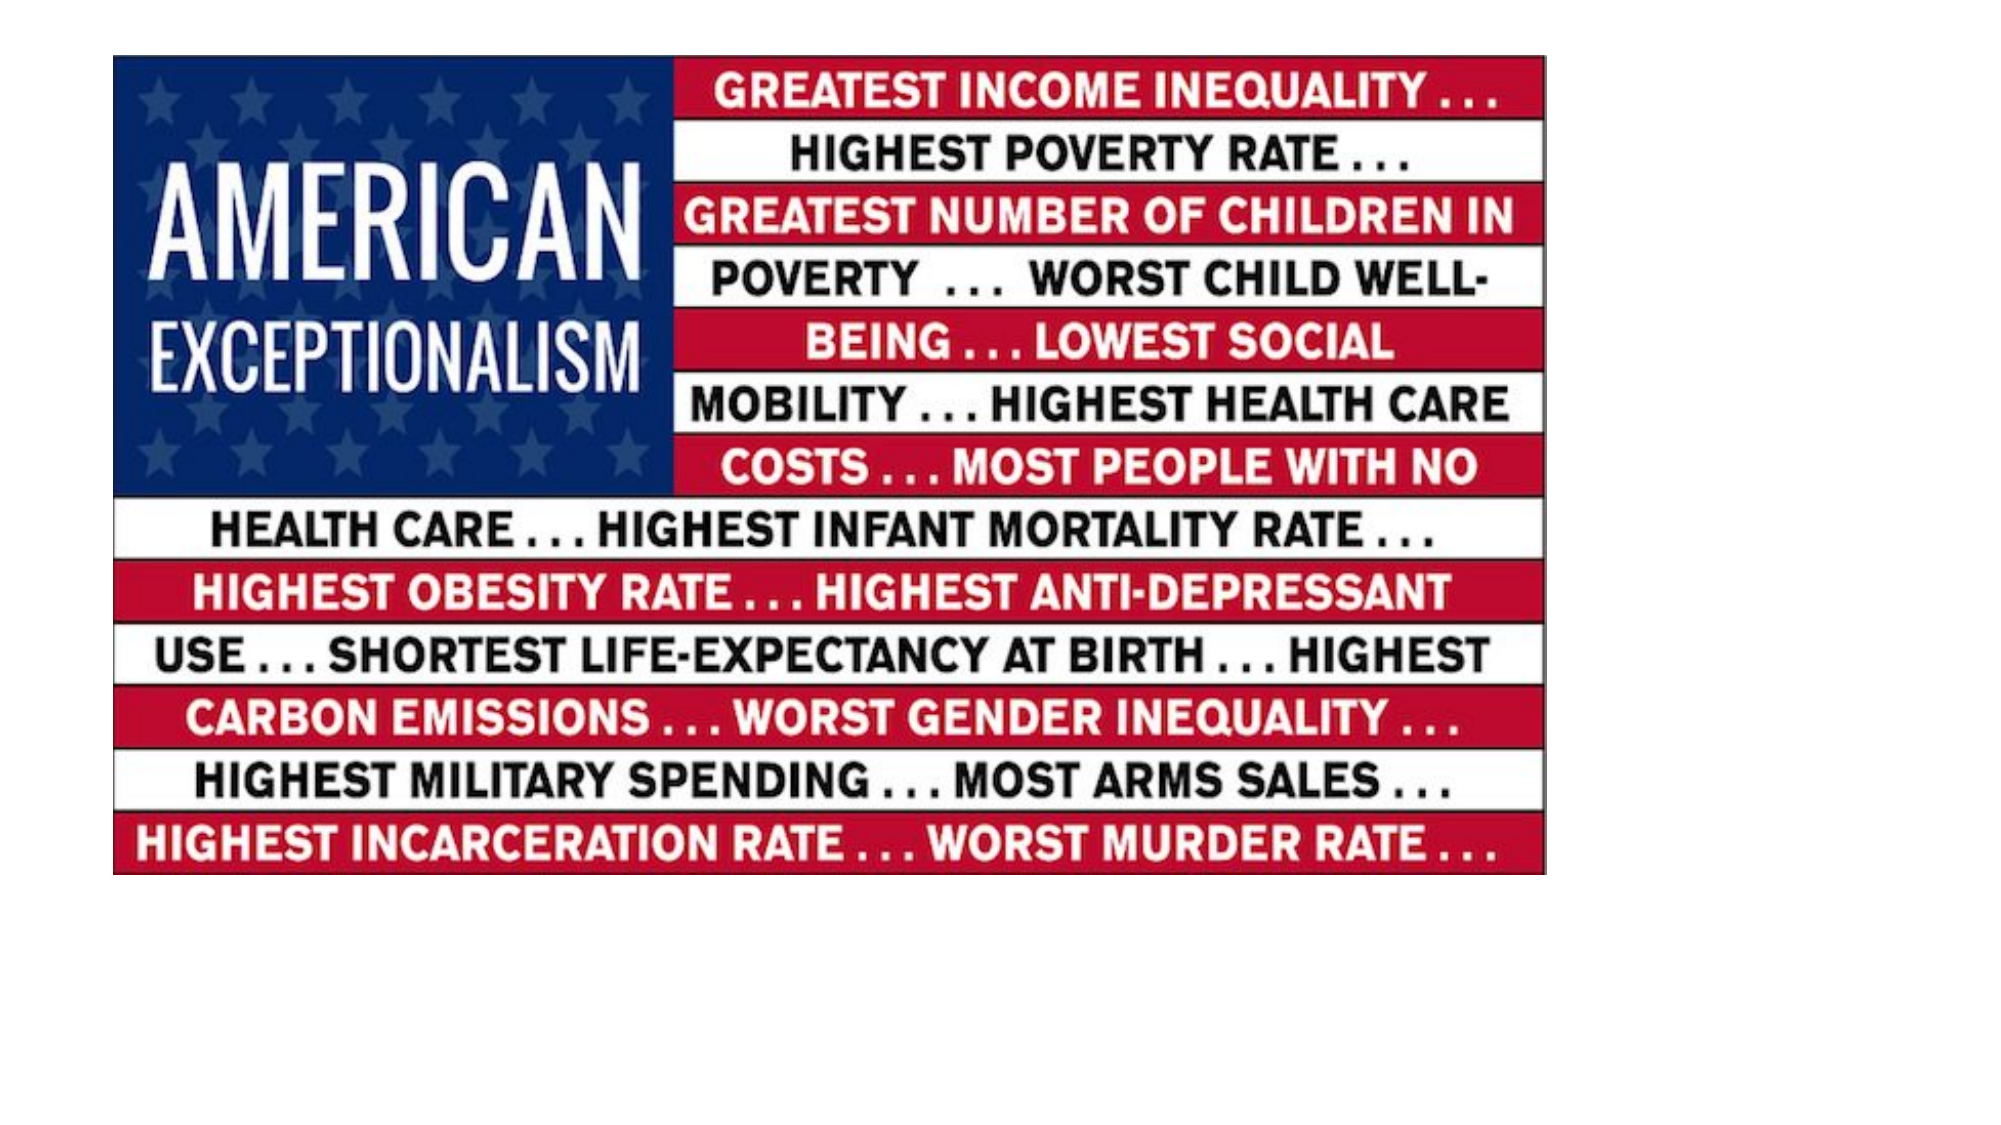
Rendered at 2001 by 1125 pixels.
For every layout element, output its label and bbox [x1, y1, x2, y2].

picture [113, 55, 1547, 876]
